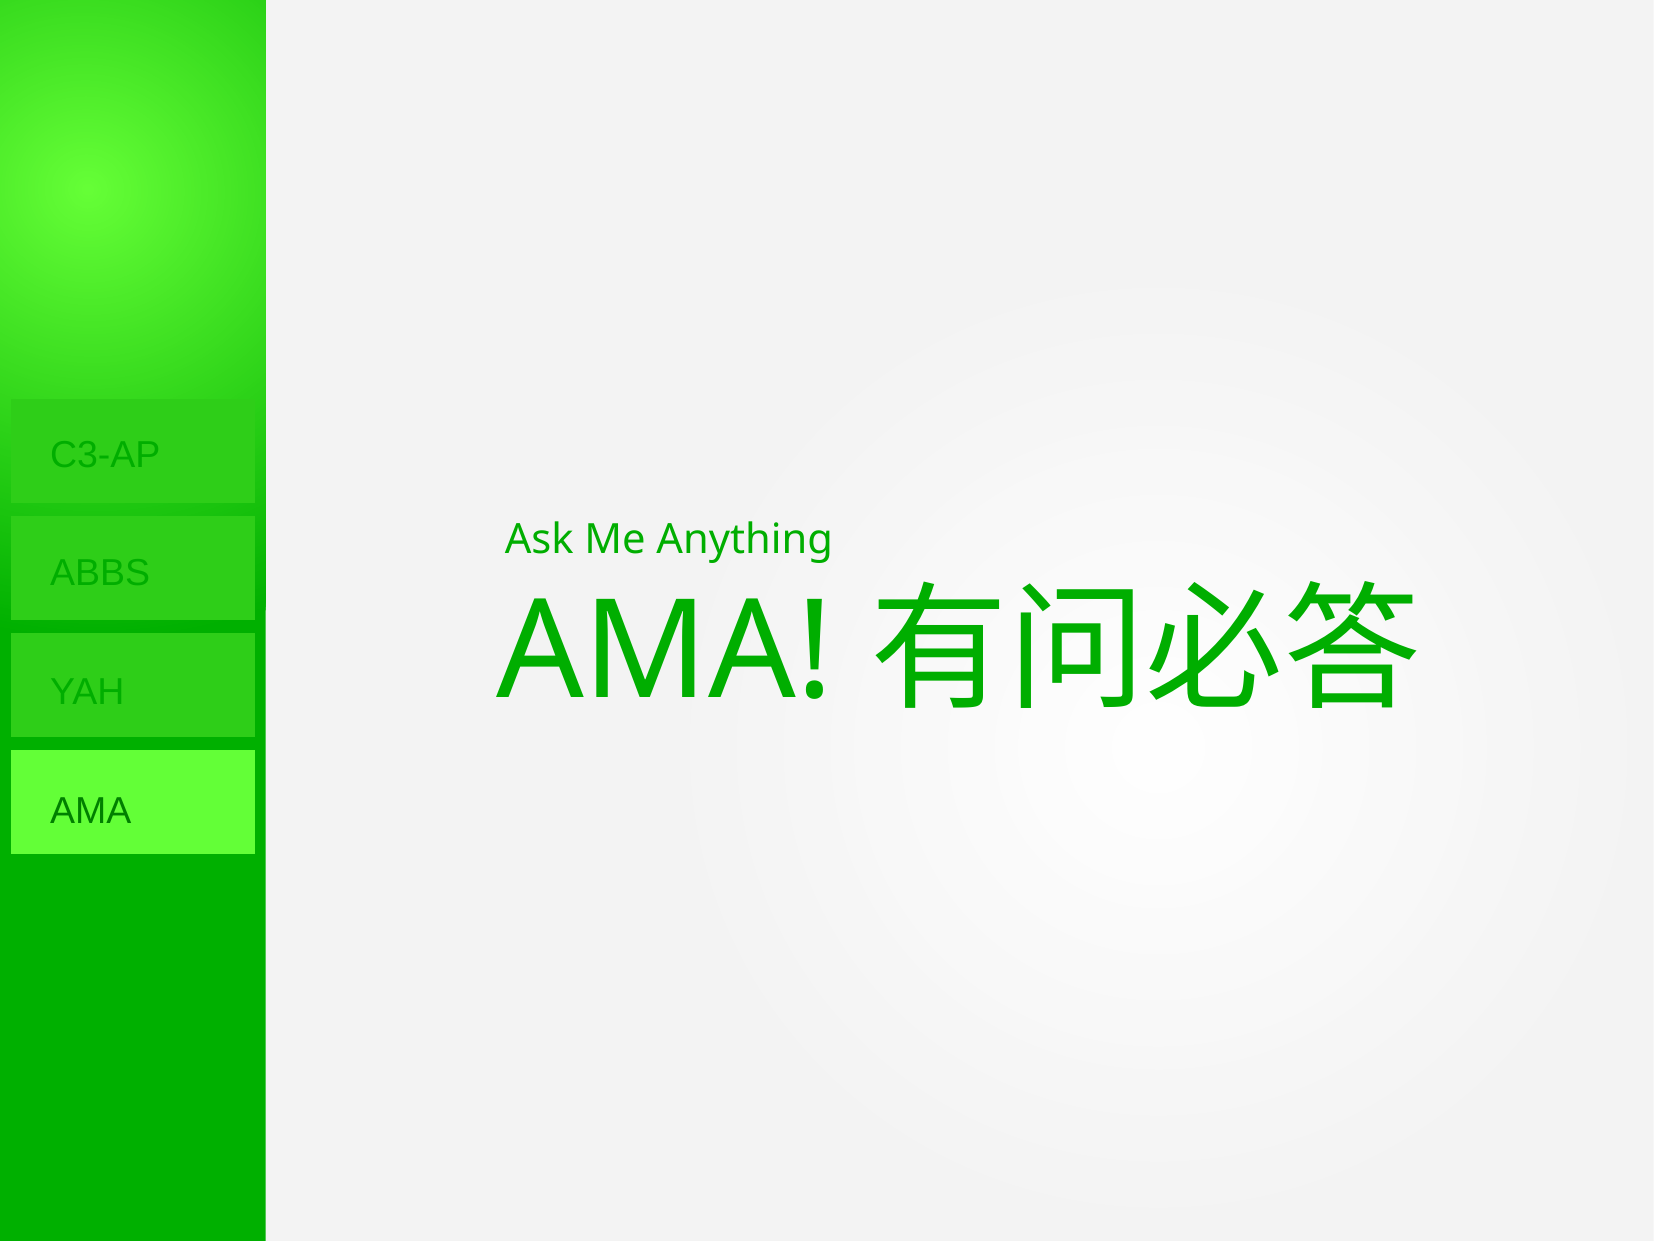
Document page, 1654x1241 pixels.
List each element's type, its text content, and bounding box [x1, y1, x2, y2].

text_box C3-AP [35, 420, 174, 488]
text_box YAH [35, 658, 265, 725]
title Ask Me Anything [174, 401, 1164, 674]
title AMA!有问必答 [463, 501, 1453, 774]
text_box ABBS [35, 539, 174, 607]
text_box AMA [35, 776, 292, 844]
